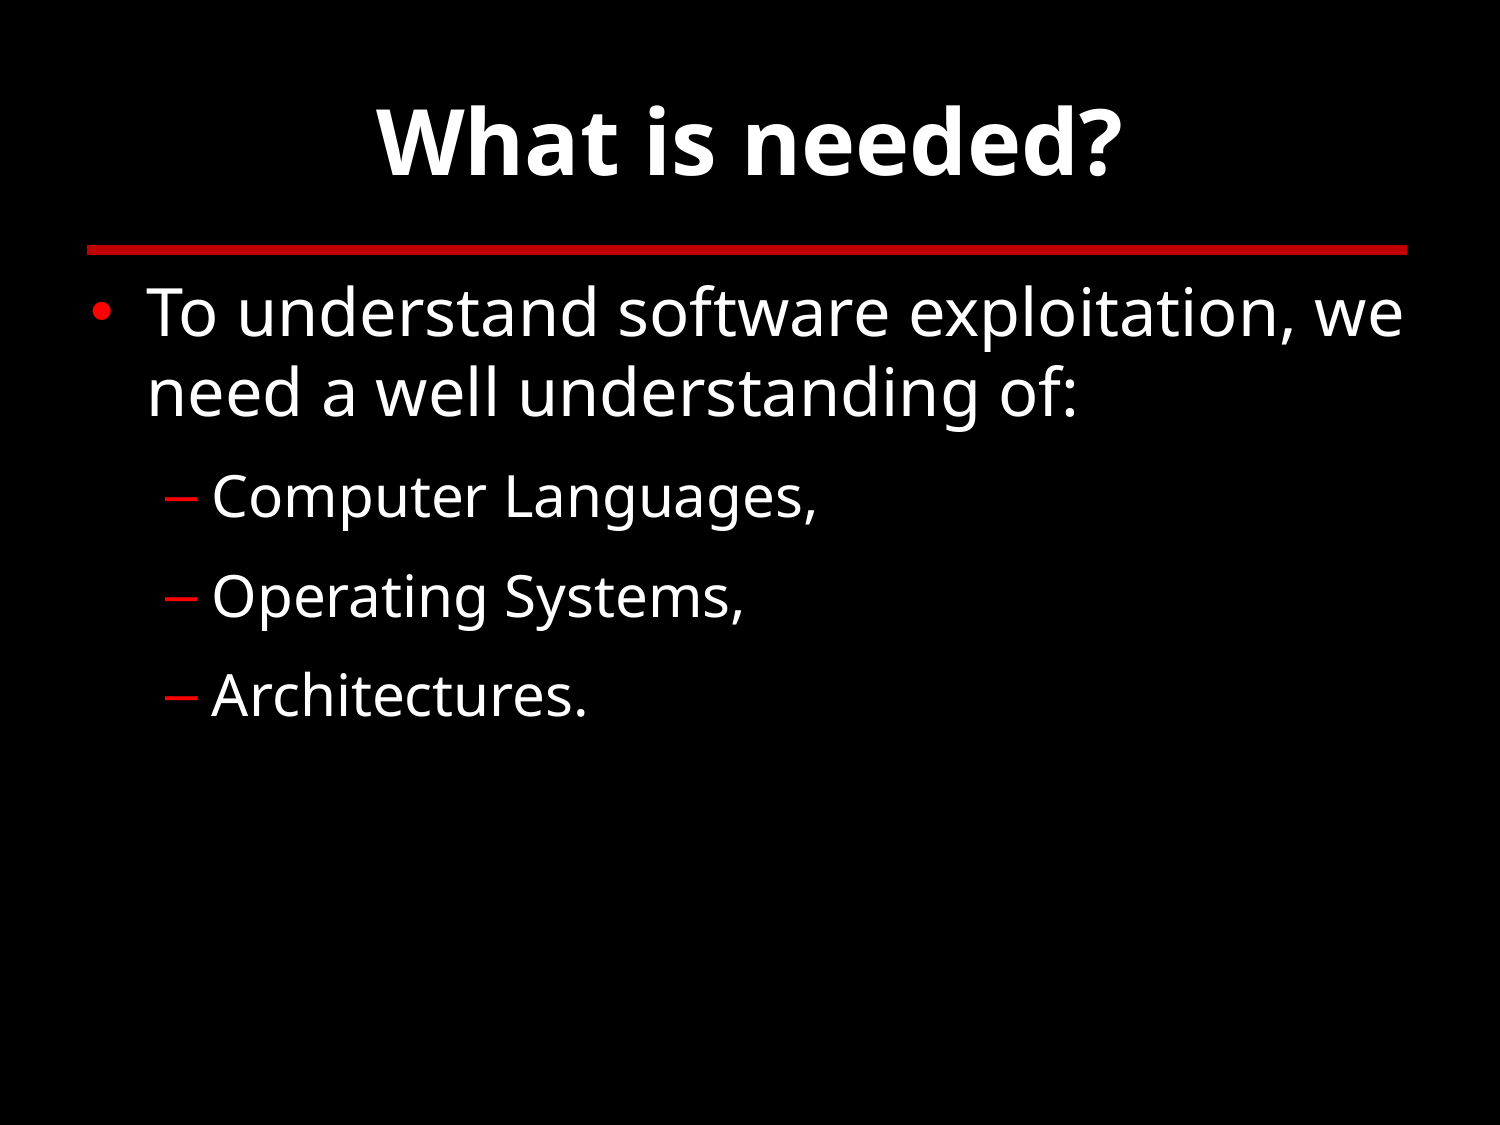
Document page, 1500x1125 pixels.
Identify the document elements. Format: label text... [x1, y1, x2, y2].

title What is needed? [75, 45, 1425, 233]
list To understand software exploitation, we need a well understanding of: Computer Languages, Operating Systems, Architectures. [75, 262, 1425, 1005]
